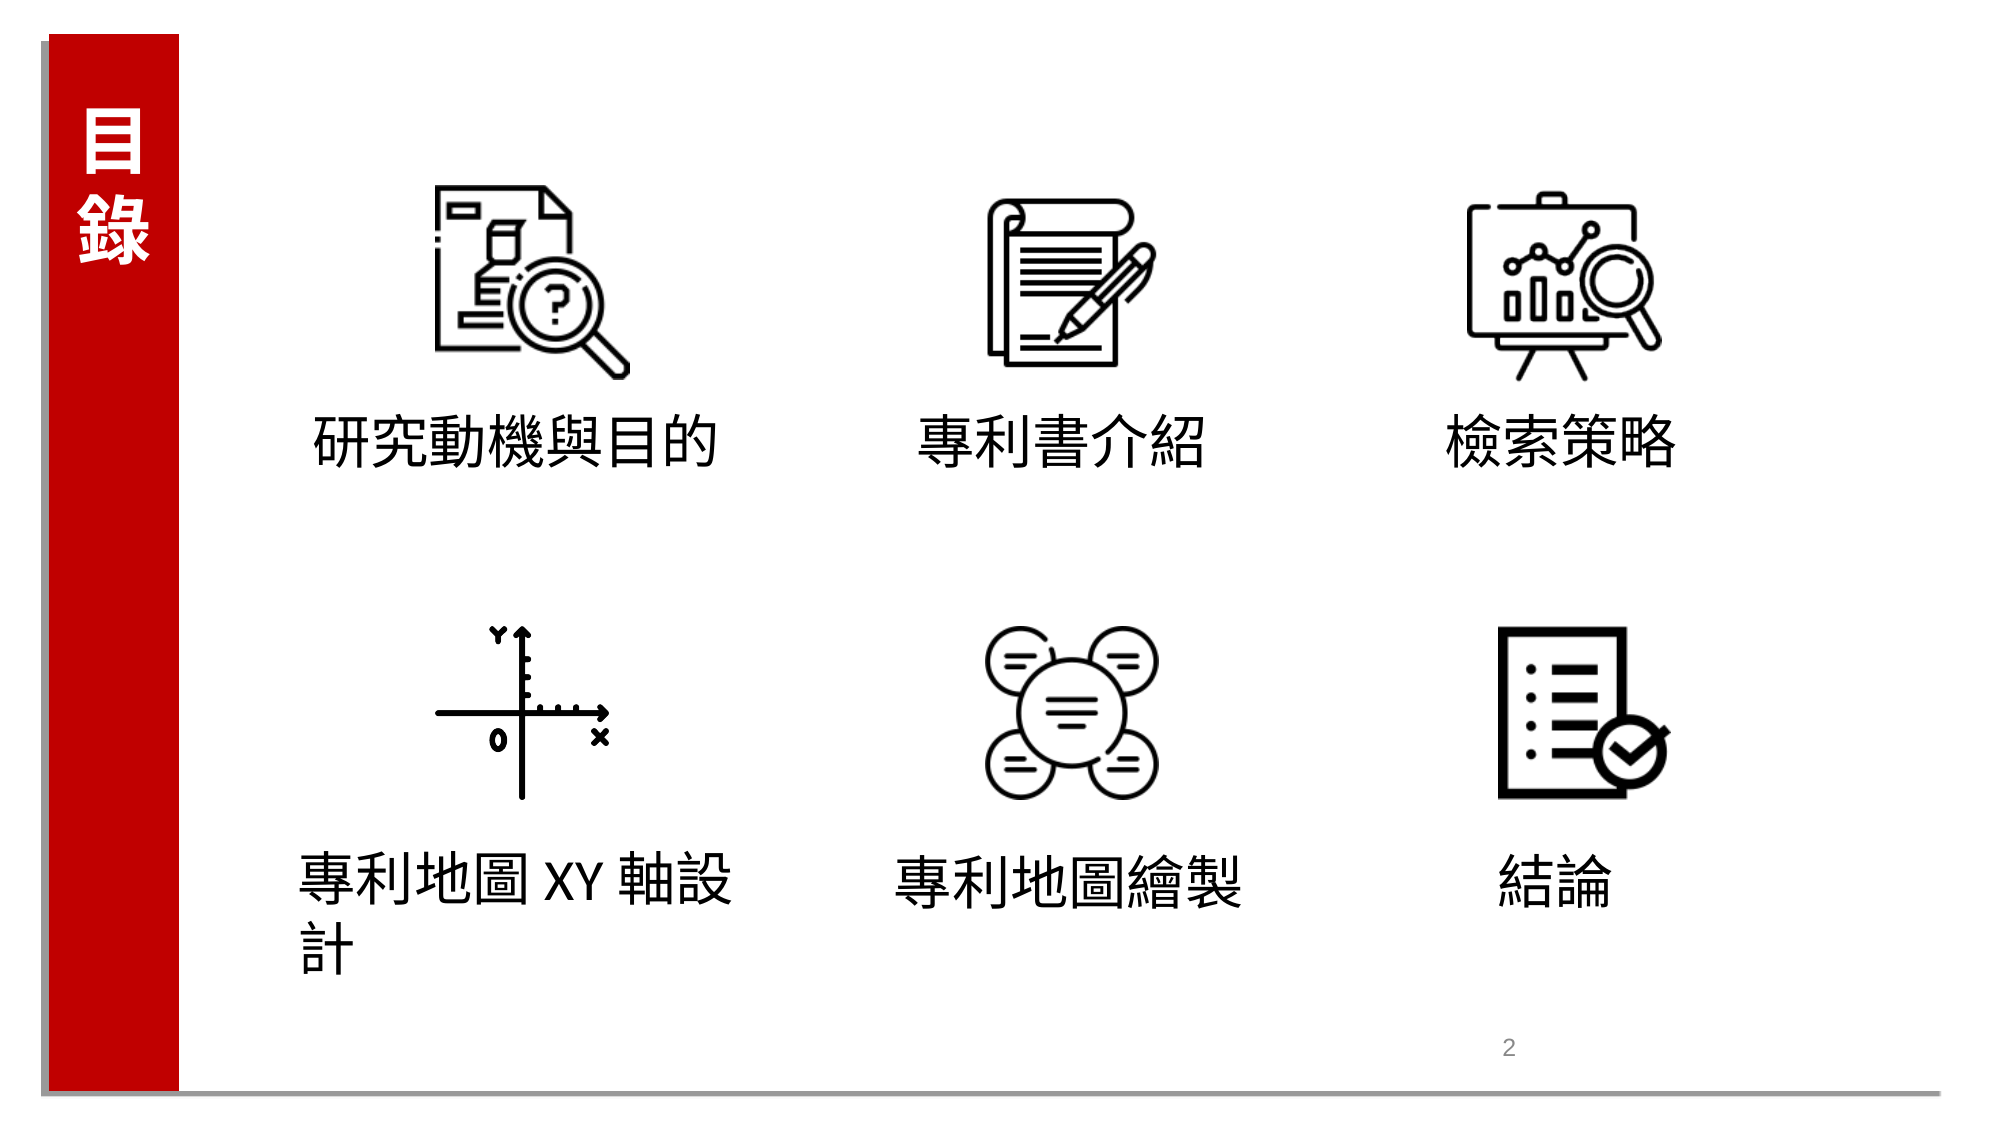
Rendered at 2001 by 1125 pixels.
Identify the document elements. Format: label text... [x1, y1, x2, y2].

picture [435, 185, 630, 380]
picture [1498, 626, 1671, 800]
text_box 研究動機與目的 [297, 397, 747, 484]
text_box 檢索策略 [1429, 397, 1703, 484]
picture [985, 626, 1159, 800]
text_box 目錄 [49, 34, 179, 1091]
text_box 專利地圖XY軸設計 [282, 834, 783, 921]
picture [435, 626, 609, 800]
text_box 1 [1487, 1015, 1938, 1076]
text_box [179, 34, 1951, 1091]
text_box 結論 [1482, 837, 1648, 924]
picture [1467, 189, 1662, 384]
picture [985, 196, 1159, 370]
text_box 專利書介紹 [901, 397, 1243, 484]
text_box 專利地圖繪製 [879, 838, 1265, 925]
